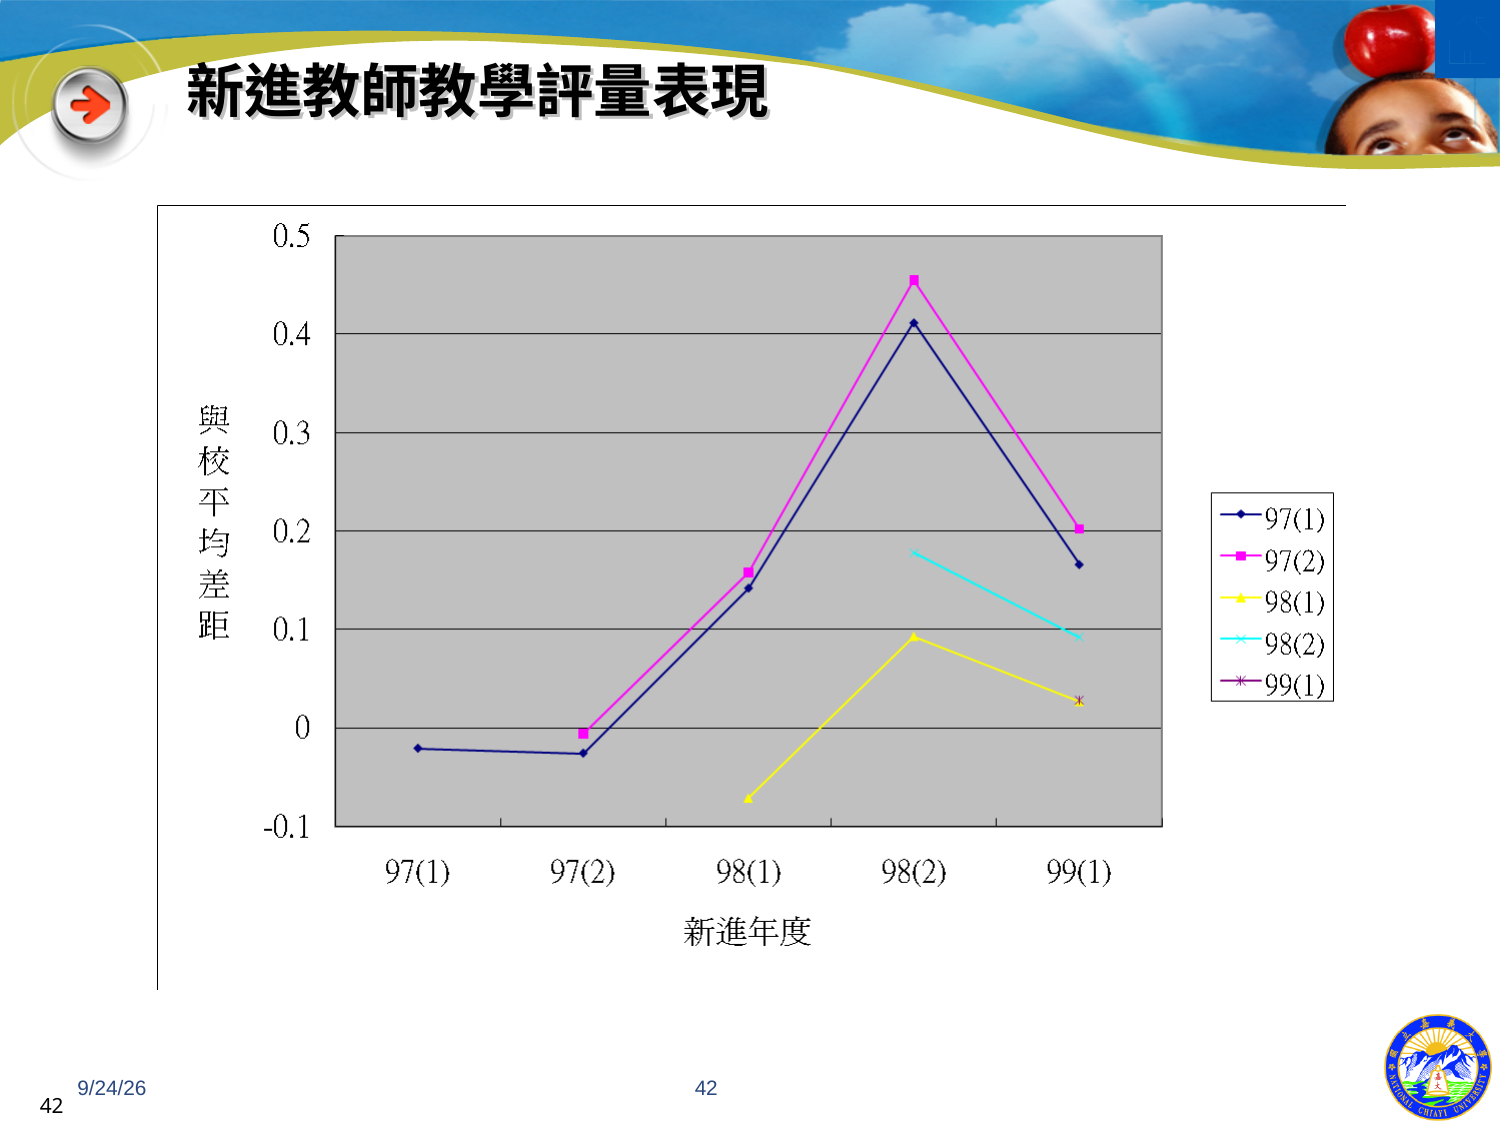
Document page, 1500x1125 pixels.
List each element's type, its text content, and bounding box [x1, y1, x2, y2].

text_box [1435, 0, 1500, 79]
title 新進教師教學評量表現 [171, 42, 1424, 136]
text_box [24, 1067, 376, 1125]
chart [157, 205, 1346, 990]
text_box [637, 1067, 775, 1111]
